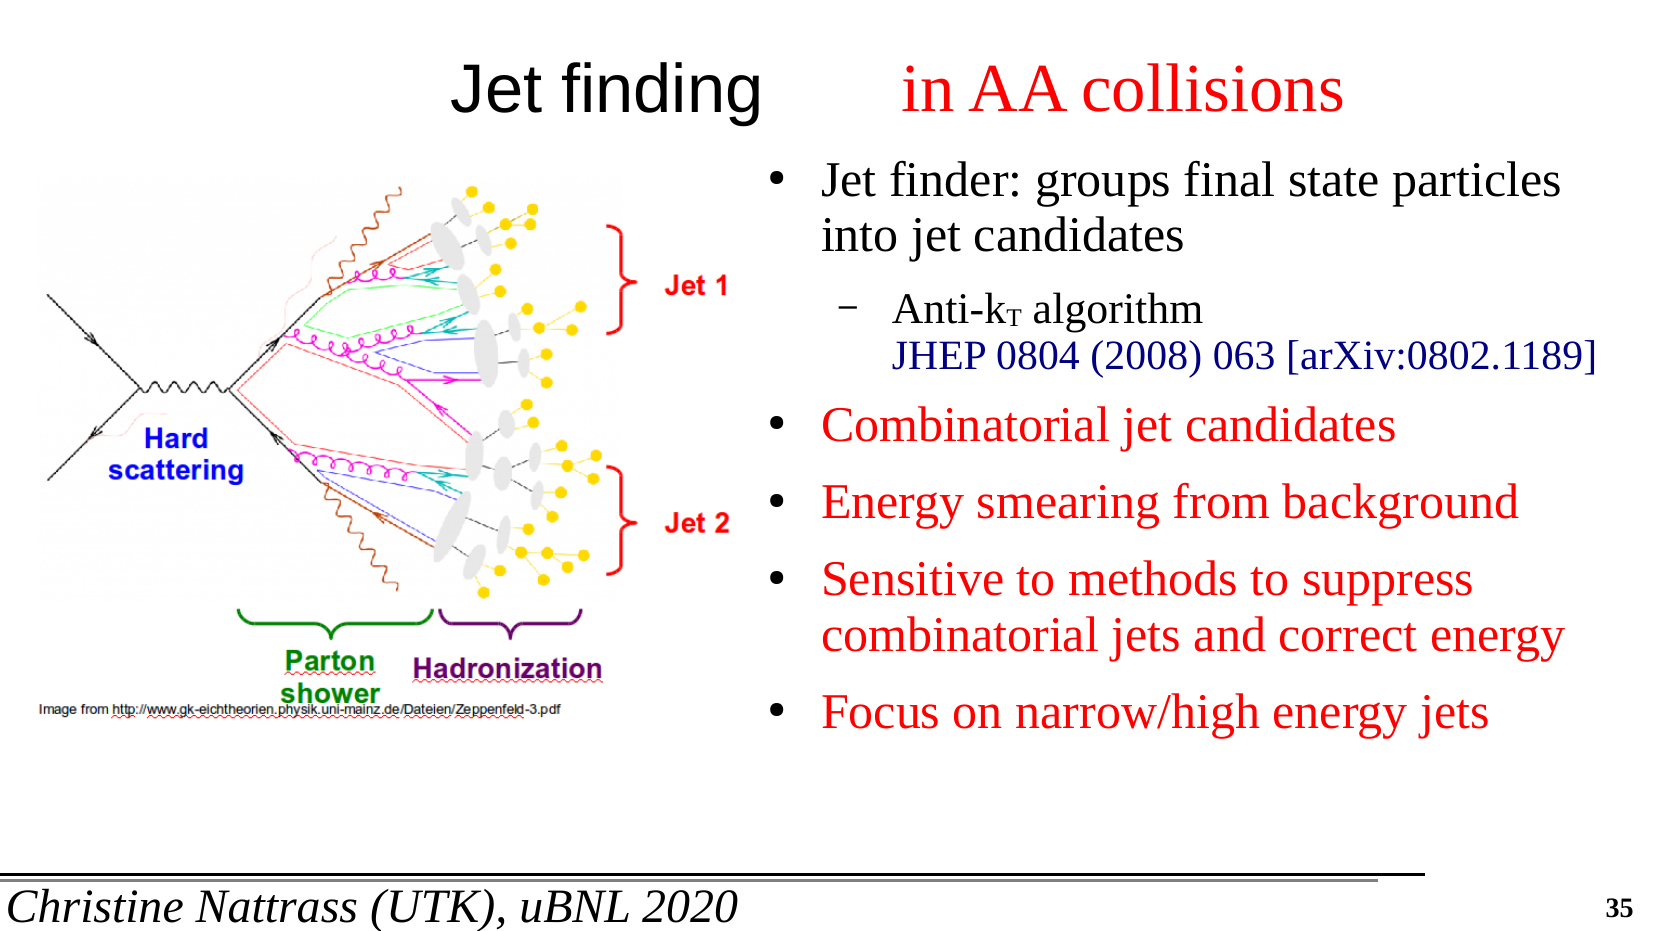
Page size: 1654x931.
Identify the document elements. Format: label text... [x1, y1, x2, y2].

title in AA collisions [770, 0, 1477, 192]
picture [30, 152, 750, 753]
title Jet finding [234, 8, 770, 169]
list Jet finder: groups final state particles into jet candidates Anti-kT algorithm JHEP 0804 (2008) 063 [arXiv:0802.1189] Combinatorial jet candidates Energy smearing from background Sensitive to methods to suppress combinatorial jets and correct energy Focus on narrow/high energy jets [750, 151, 1621, 931]
